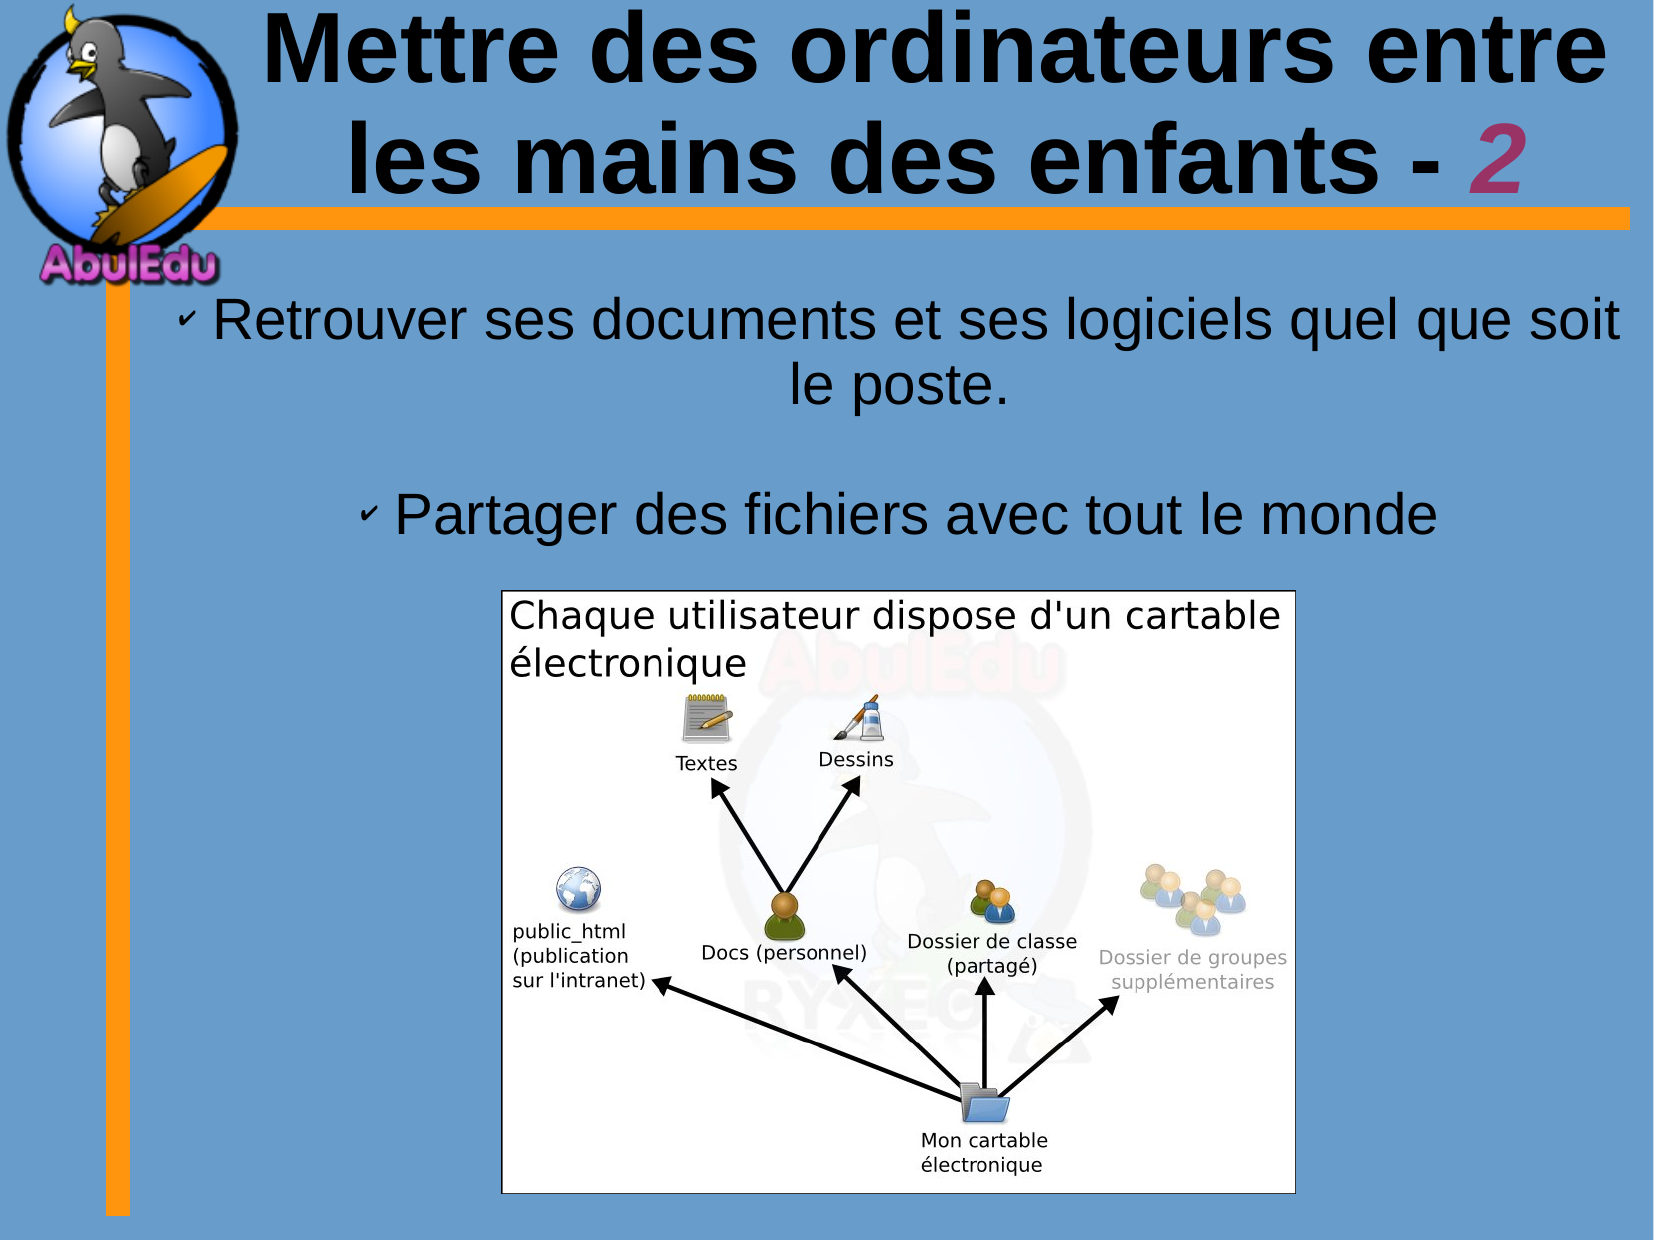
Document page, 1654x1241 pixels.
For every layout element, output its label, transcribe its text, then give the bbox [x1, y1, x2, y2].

subtitle Retrouver ses documents et ses logiciels quel que soit le poste. Partager des fichiers avec tout le monde [177, 213, 1625, 621]
picture [501, 590, 1296, 1194]
title Mettre des ordinateurs entre les mains des enfants - 2 [248, 0, 1636, 216]
picture [0, 0, 248, 292]
